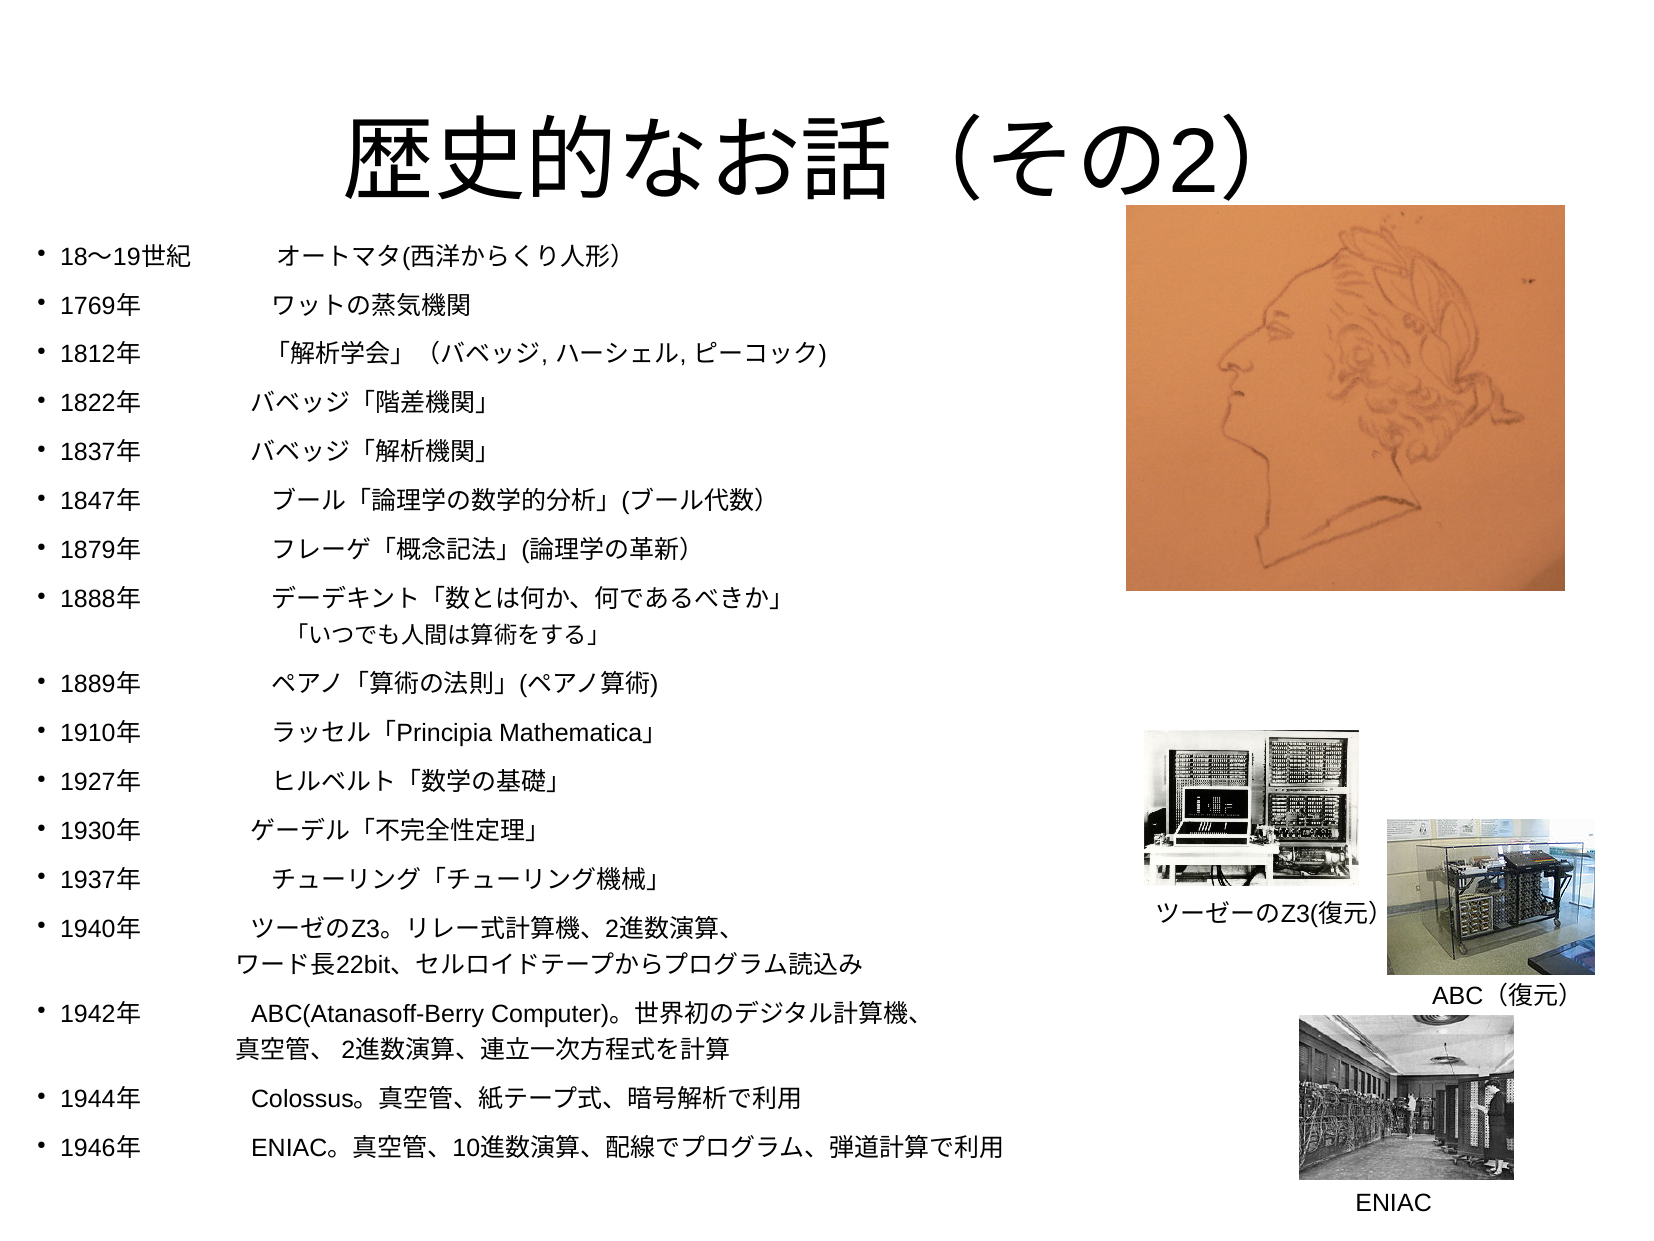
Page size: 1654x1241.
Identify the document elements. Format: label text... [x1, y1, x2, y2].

text_box ABC（復元） [1417, 968, 1576, 1012]
text_box ツーゼーのZ3(復元） [1141, 885, 1387, 929]
title 歴史的なお話（その2） [82, 49, 1571, 236]
picture [1126, 205, 1565, 591]
text_box ENIAC [1340, 1181, 1447, 1224]
list 18～19世紀 オートマタ(西洋からくり人形） 1769年 ワットの蒸気機関 1812年 「解析学会」（バベッジ, ハーシェル, ピーコック) 1822年 バベッジ「階差機関」 1837年 バベッジ「解析機関」 1847年 ブール「論理学の数学的分析」(ブール代数） 1879年 フレーゲ「概念記法」(論理学の革新） 1888年 デーデキント「数とは何か、何であるべきか」 「いつでも人間は算術をする」 1889年 ペアノ「算術の法則」(ペアノ算術) 1910年 ラッセル「Principia Mathematica」 1927年 ヒルベルト「数学の基礎」 1930年 ゲーデル「不完全性定理」 1937年 チューリング「チューリング機械」 1940年 ツーゼのZ3。リレー式計算機、2進数演算、 ワード長22bit、セルロイドテープからプログラム読込み 1942年 ABC(Atanasoff-Berry Computer)。世界初のデジタル計算機、 真空管、 2進数演算、連立一次方程式を計算 1944年 Colossus。真空管、紙テープ式、暗号解析で利用 1946年 ENIAC。真空管、10進数演算、配線でプログラム、弾道計算で利用 [29, 236, 1654, 1168]
picture [1387, 819, 1595, 975]
picture [1299, 1015, 1514, 1180]
picture [1144, 730, 1359, 885]
